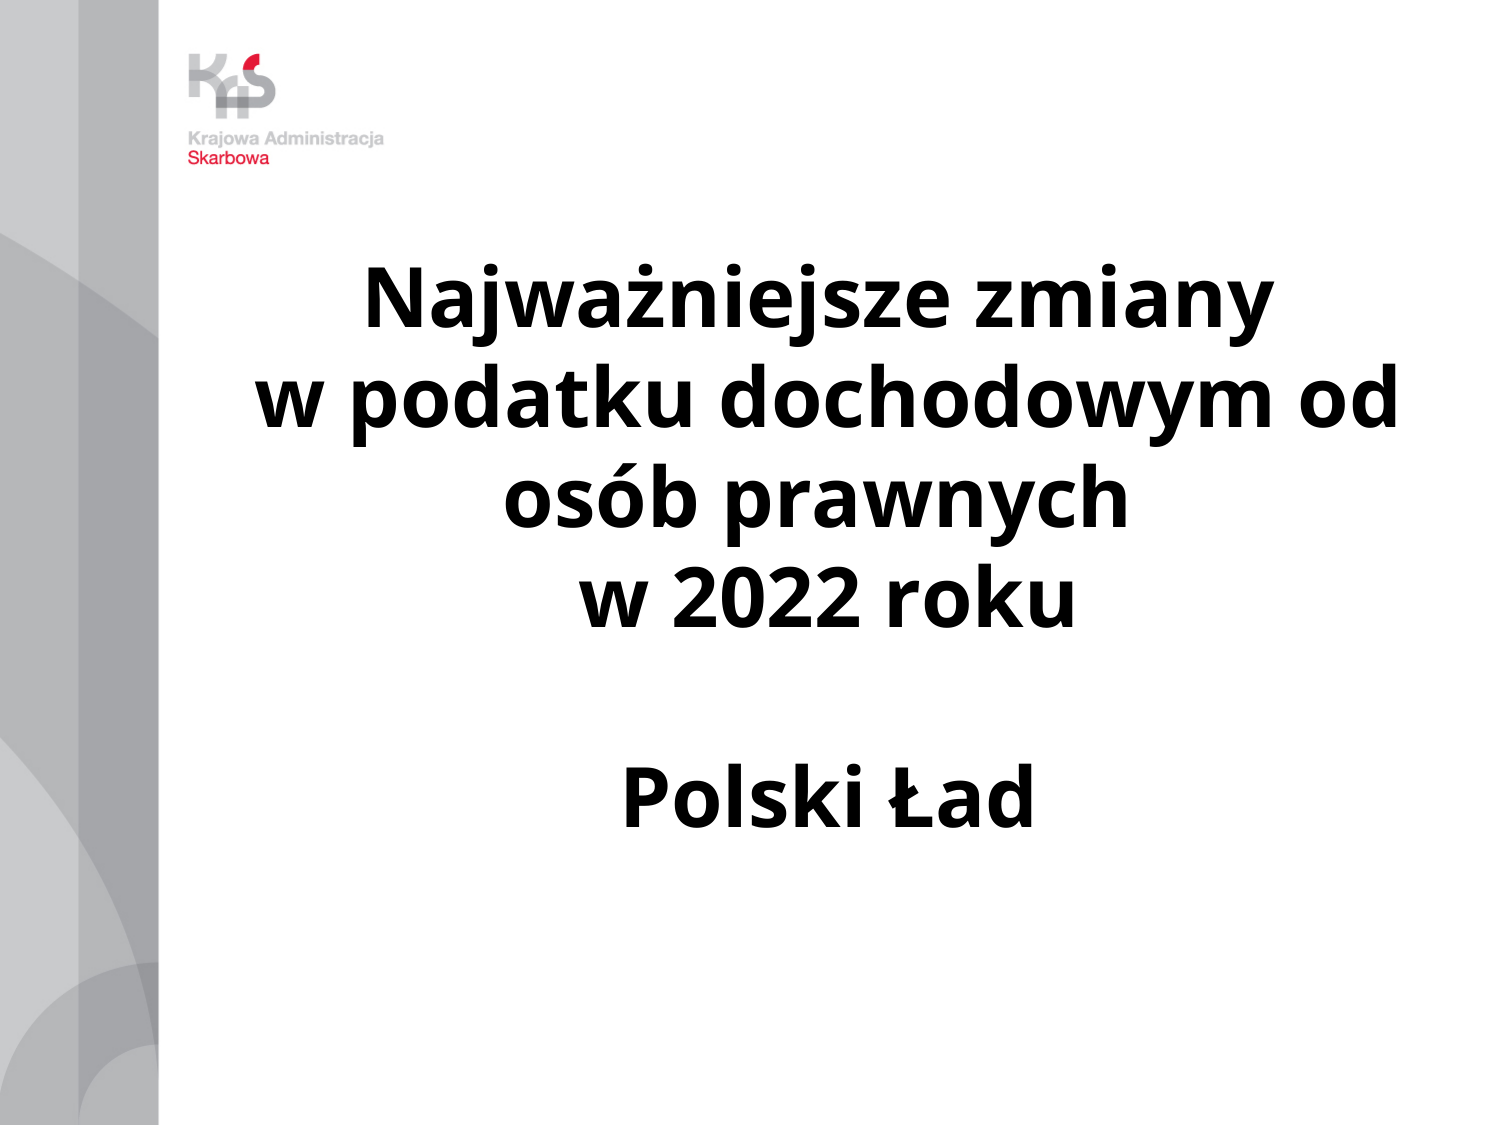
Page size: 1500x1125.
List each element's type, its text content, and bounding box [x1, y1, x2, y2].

picture [0, 0, 1500, 1125]
text_box Najważniejsze zmiany w podatku dochodowym od osób prawnych w 2022 roku Polski Ład [197, 236, 1461, 852]
